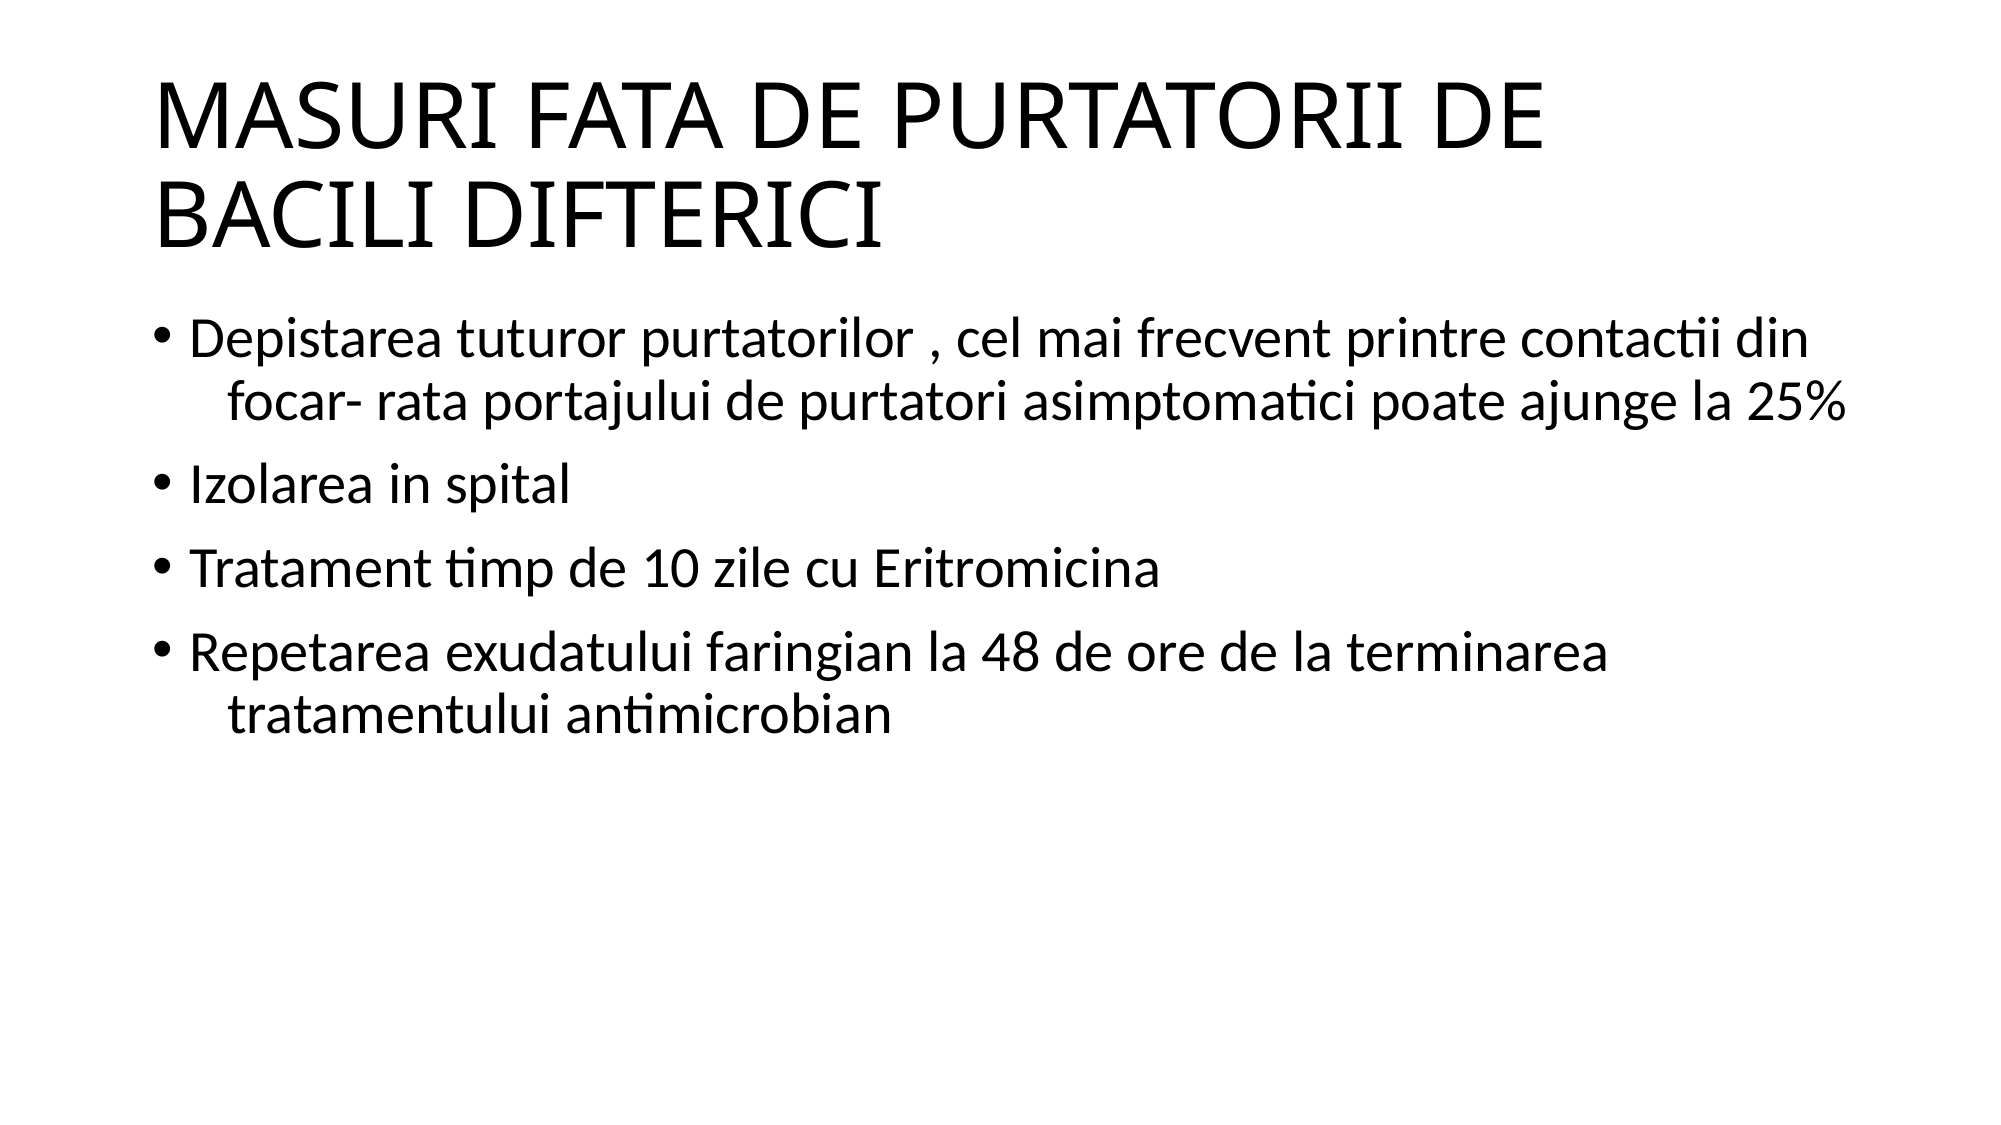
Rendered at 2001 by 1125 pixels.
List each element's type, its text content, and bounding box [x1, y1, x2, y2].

list Depistarea tuturor purtatorilor , cel mai frecvent printre contactii din focar- rata portajului de purtatori asimptomatici poate ajunge la 25% Izolarea in spital Tratament timp de 10 zile cu Eritromicina Repetarea exudatului faringian la 48 de ore de la terminarea tratamentului antimicrobian [137, 299, 1863, 1014]
title MASURI FATA DE PURTATORII DE BACILI DIFTERICI [137, 59, 1863, 278]
